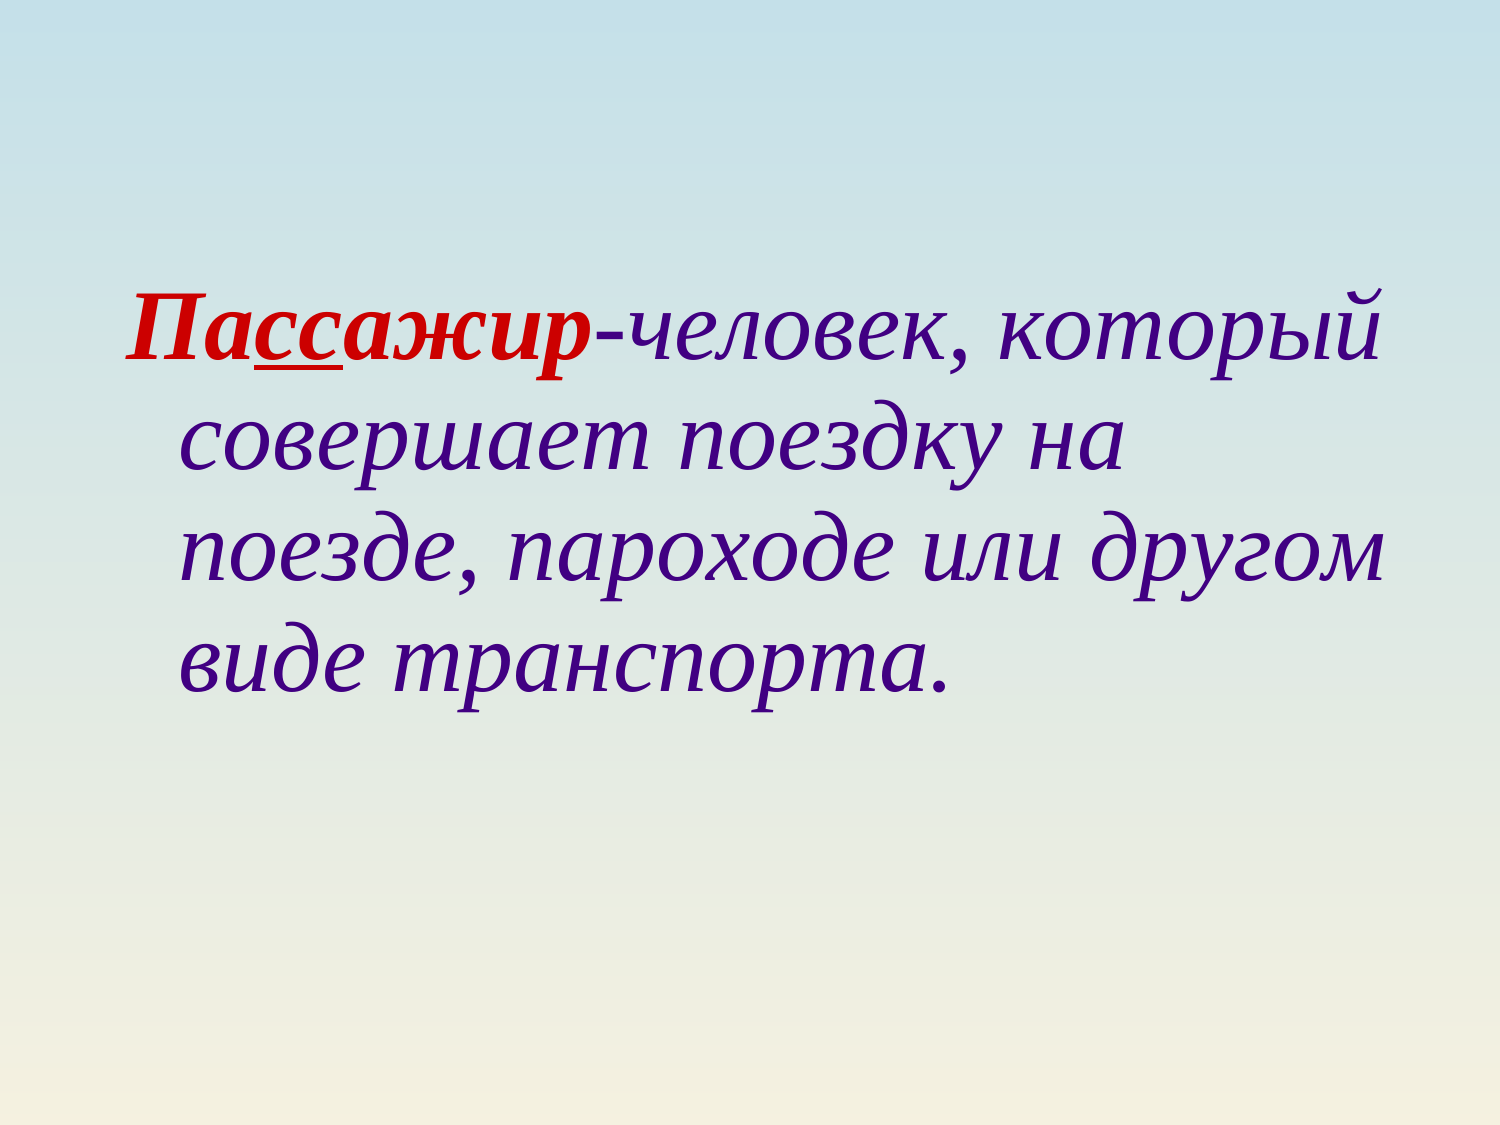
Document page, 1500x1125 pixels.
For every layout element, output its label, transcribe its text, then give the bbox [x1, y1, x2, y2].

list Пассажир-человек, который совершает поездку на поезде, пароходе или другом виде транспорта. [75, 262, 1426, 1035]
